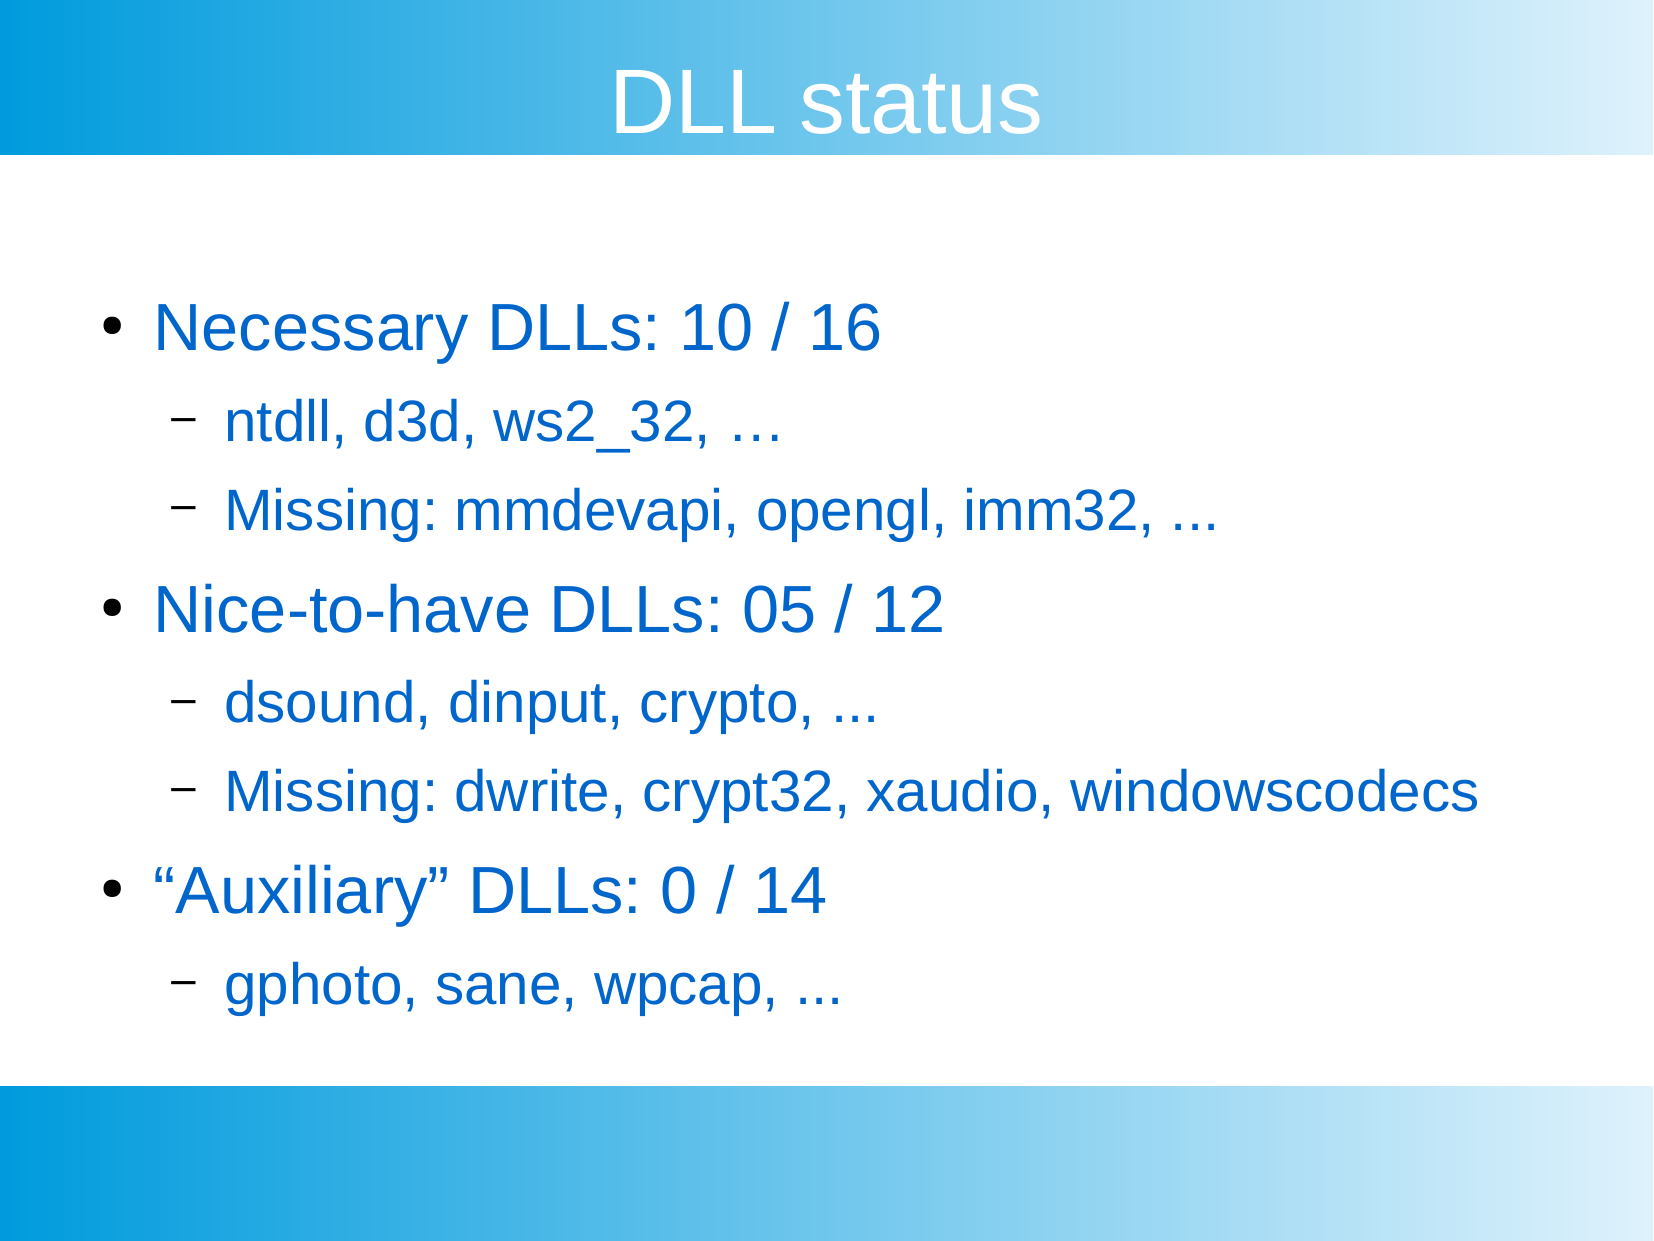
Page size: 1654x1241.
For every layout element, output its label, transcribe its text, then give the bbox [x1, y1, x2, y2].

list Necessary DLLs: 10 / 16 ntdll, d3d, ws2_32, … Missing: mmdevapi, opengl, imm32, ... Nice-to-have DLLs: 05 / 12 dsound, dinput, crypto, ... Missing: dwrite, crypt32, xaudio, windowscodecs “Auxiliary” DLLs: 0 / 14 gphoto, sane, wpcap, ... [82, 290, 1571, 1010]
title DLL status [82, 49, 1571, 155]
